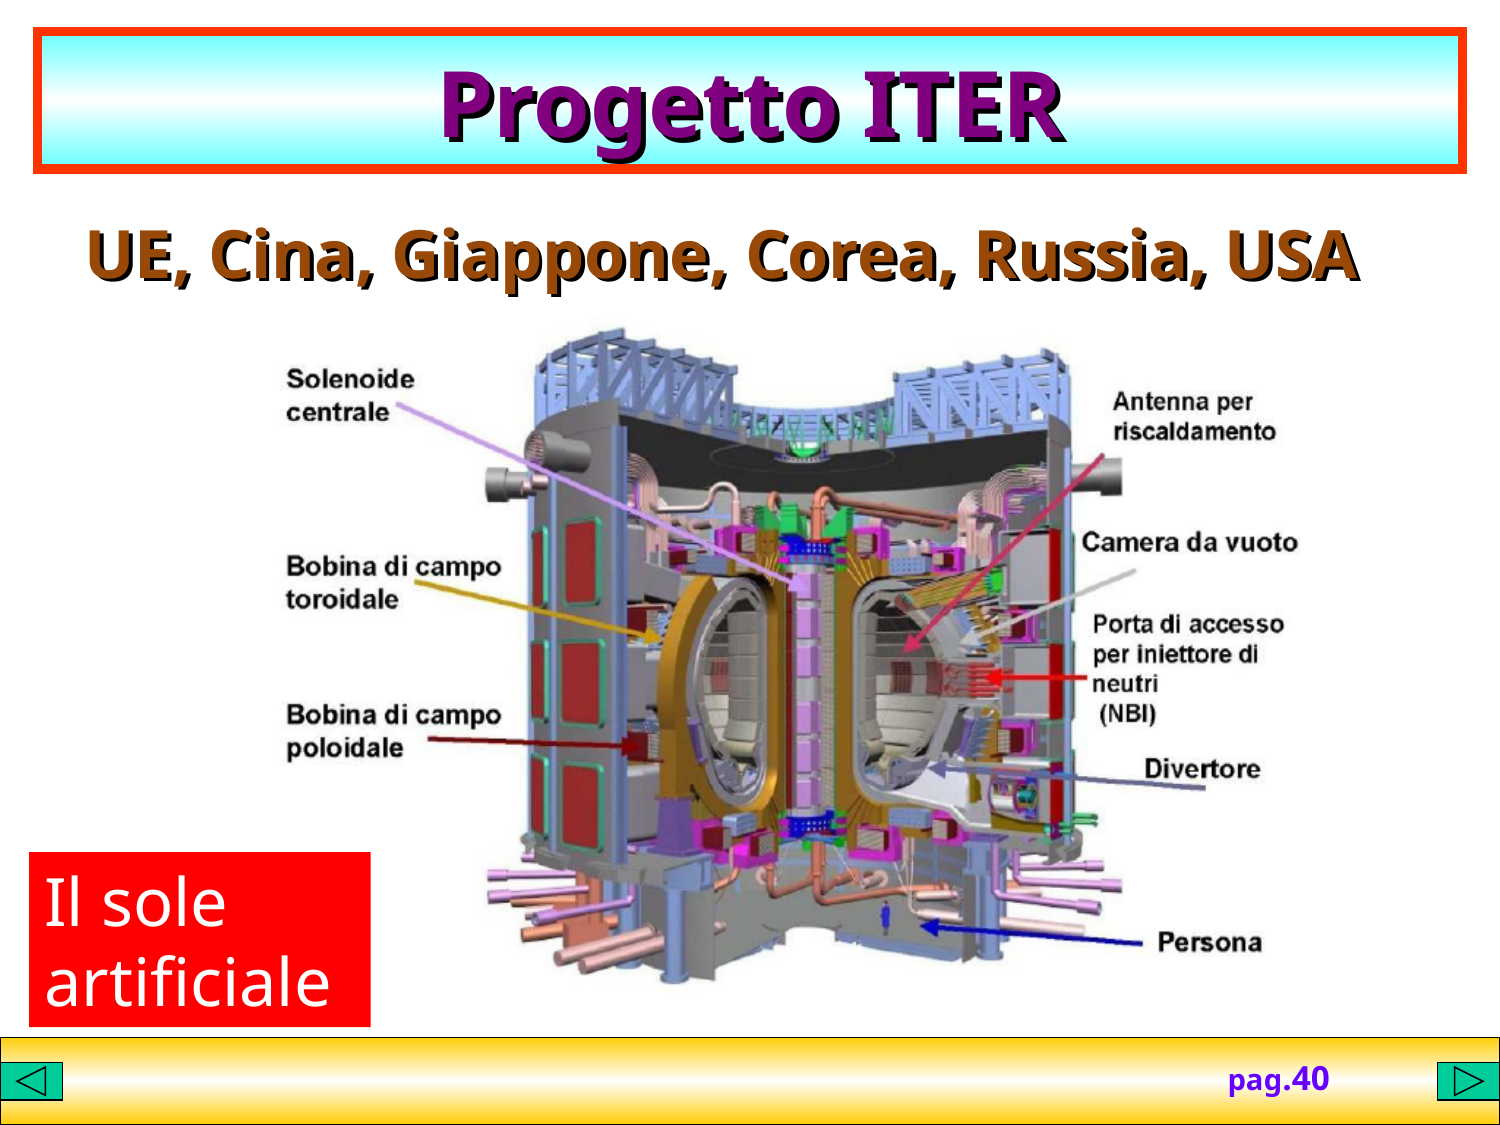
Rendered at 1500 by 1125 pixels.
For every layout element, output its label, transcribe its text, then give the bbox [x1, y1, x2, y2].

title Progetto ITER [37, 31, 1463, 170]
text_box UE, Cina, Giappone, Corea, Russia, USA [69, 203, 1418, 299]
picture [252, 299, 1307, 1013]
text_box Il sole artificiale [29, 852, 371, 1028]
